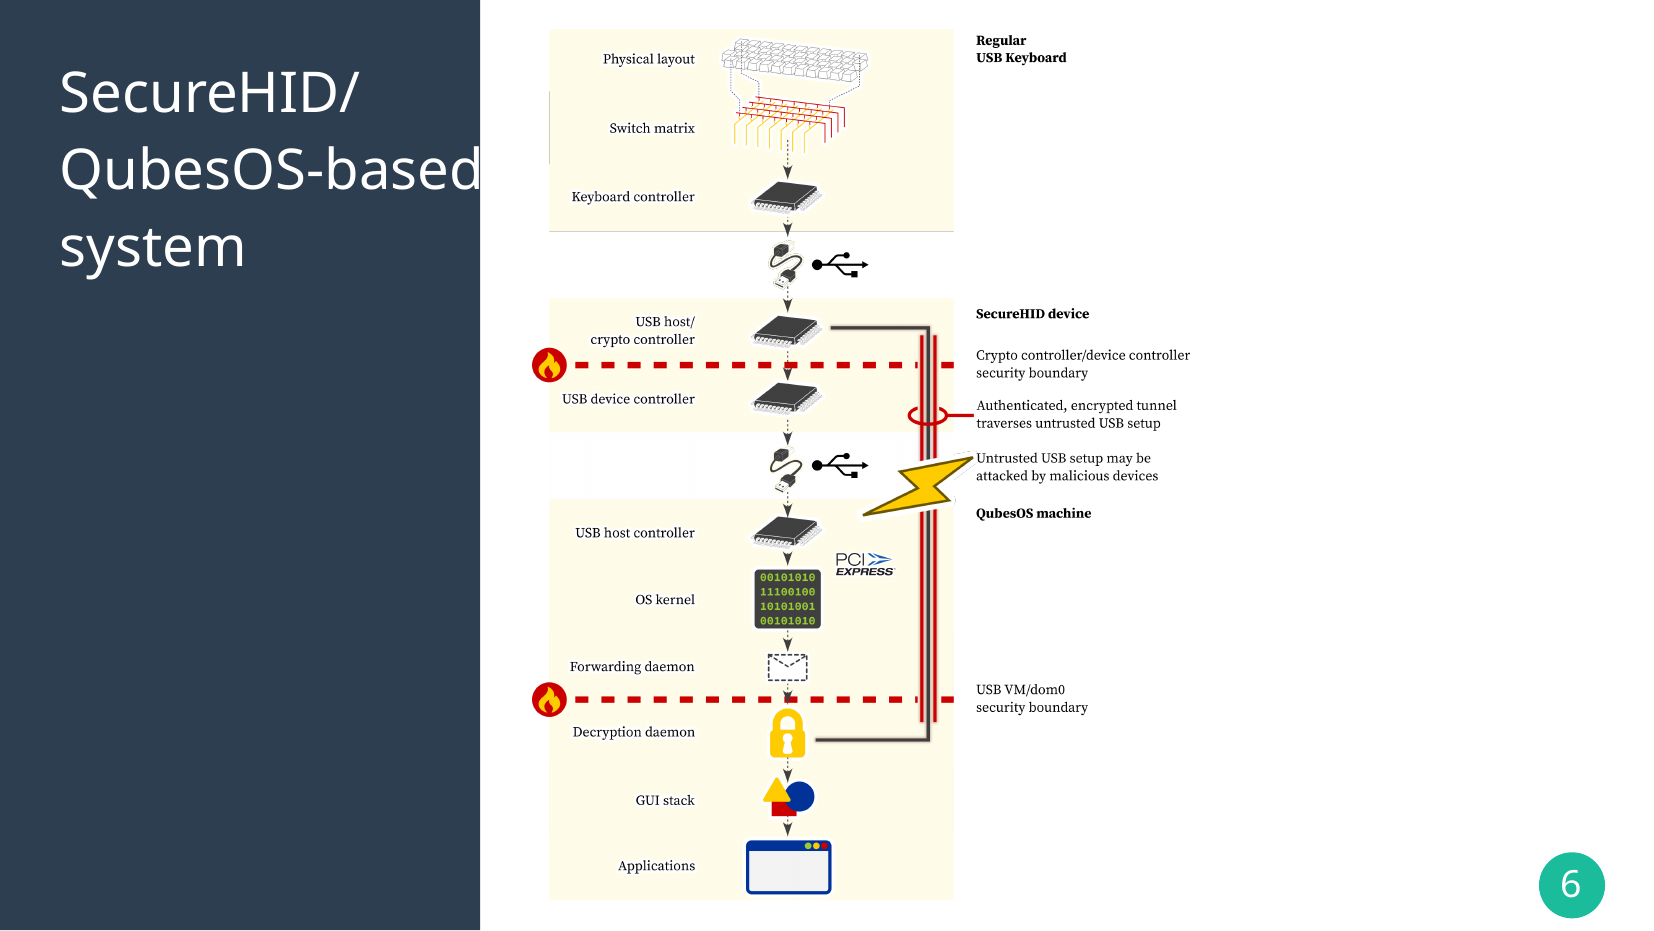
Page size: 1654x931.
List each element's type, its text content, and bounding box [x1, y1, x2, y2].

picture [532, 29, 1190, 901]
text_box <number> [1511, 838, 1630, 928]
text_box SecureHID/QubesOS-based system [45, 45, 511, 466]
text_box [0, 0, 481, 931]
